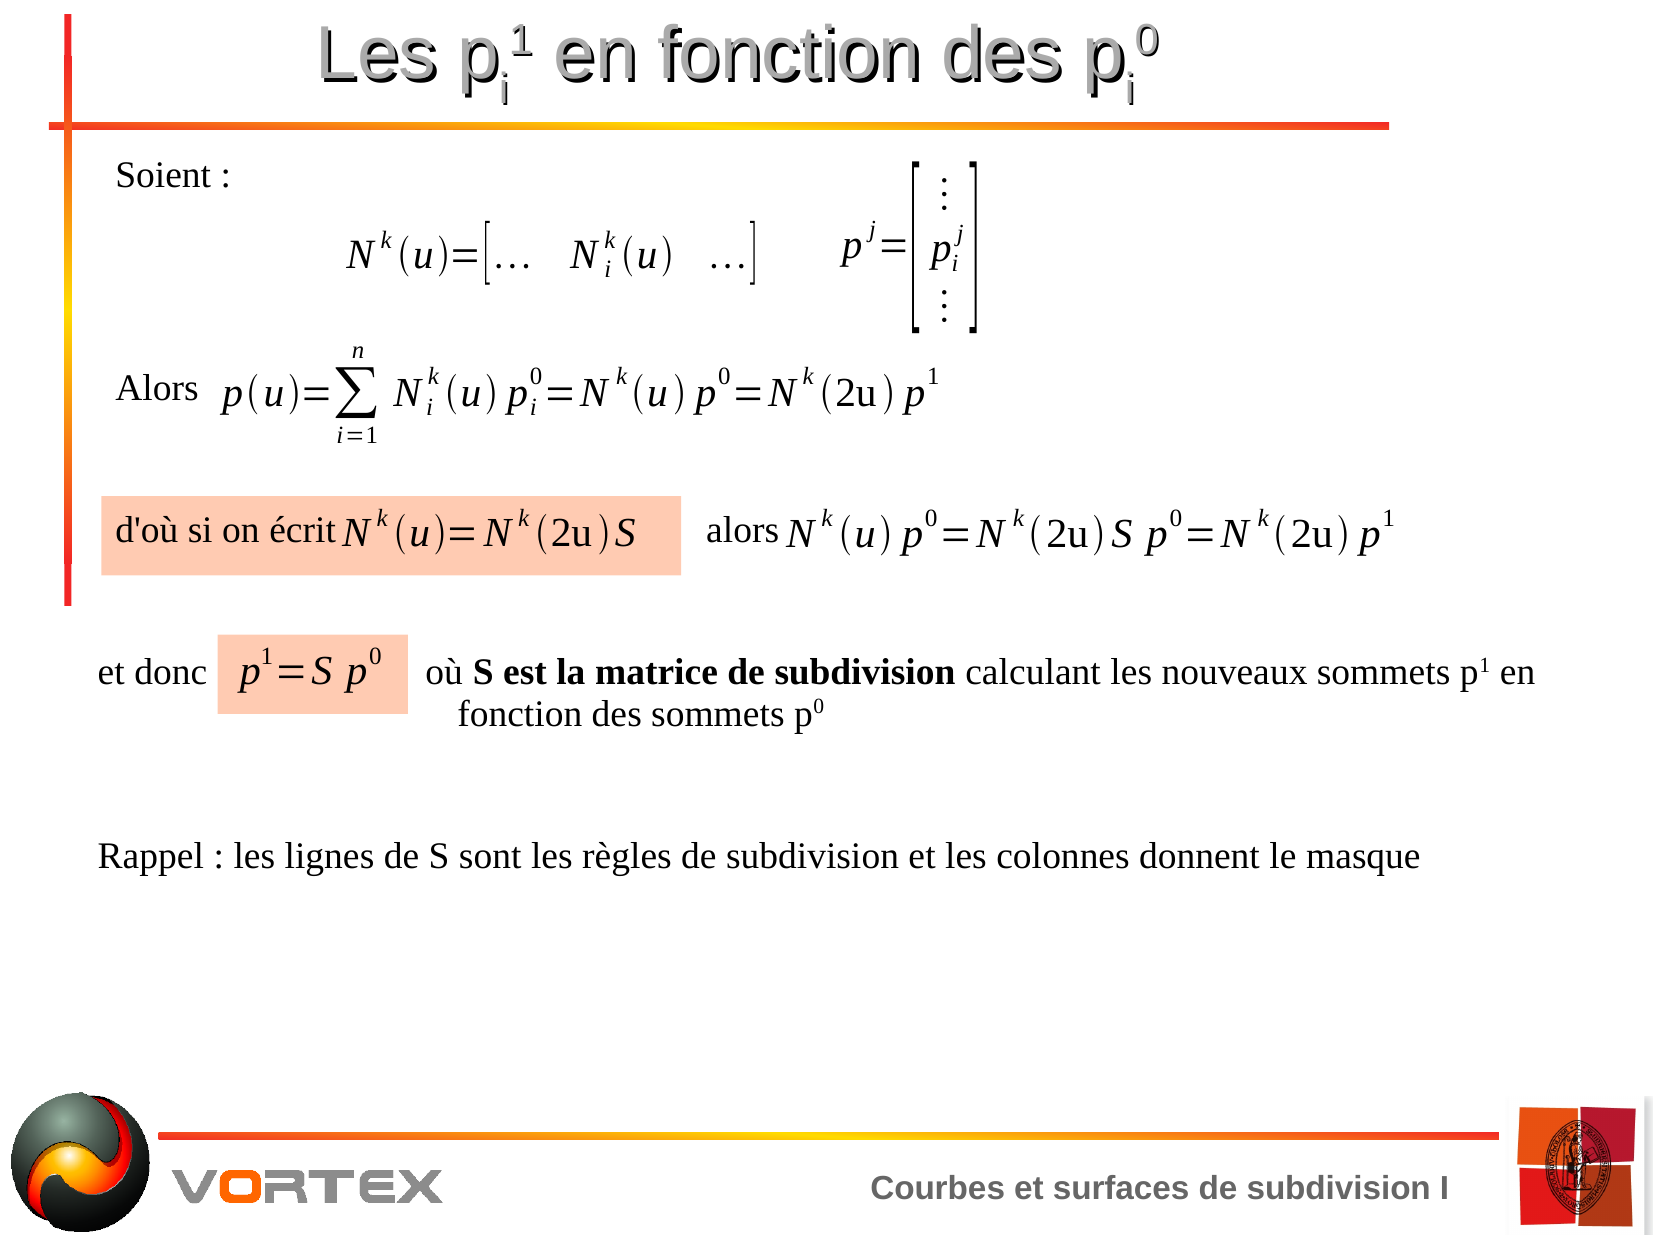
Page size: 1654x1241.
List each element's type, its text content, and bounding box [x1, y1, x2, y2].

chart [336, 218, 764, 287]
picture [11, 1092, 443, 1232]
chart [225, 642, 389, 694]
picture [1505, 1096, 1653, 1235]
list Soient : Alors d'où si on écrit alors et donc où S est la matrice de subdivision calculant les nouveaux sommets p1 en fonction des sommets p0 Rappel : les lignes de S sont les règles de subdivision et les colonnes donnent le masque [97, 153, 1571, 1109]
title Les pi1 en fonction des pi0 [82, 4, 1392, 120]
chart [775, 503, 1402, 558]
chart [828, 158, 987, 335]
chart [208, 336, 946, 448]
chart [331, 503, 643, 558]
